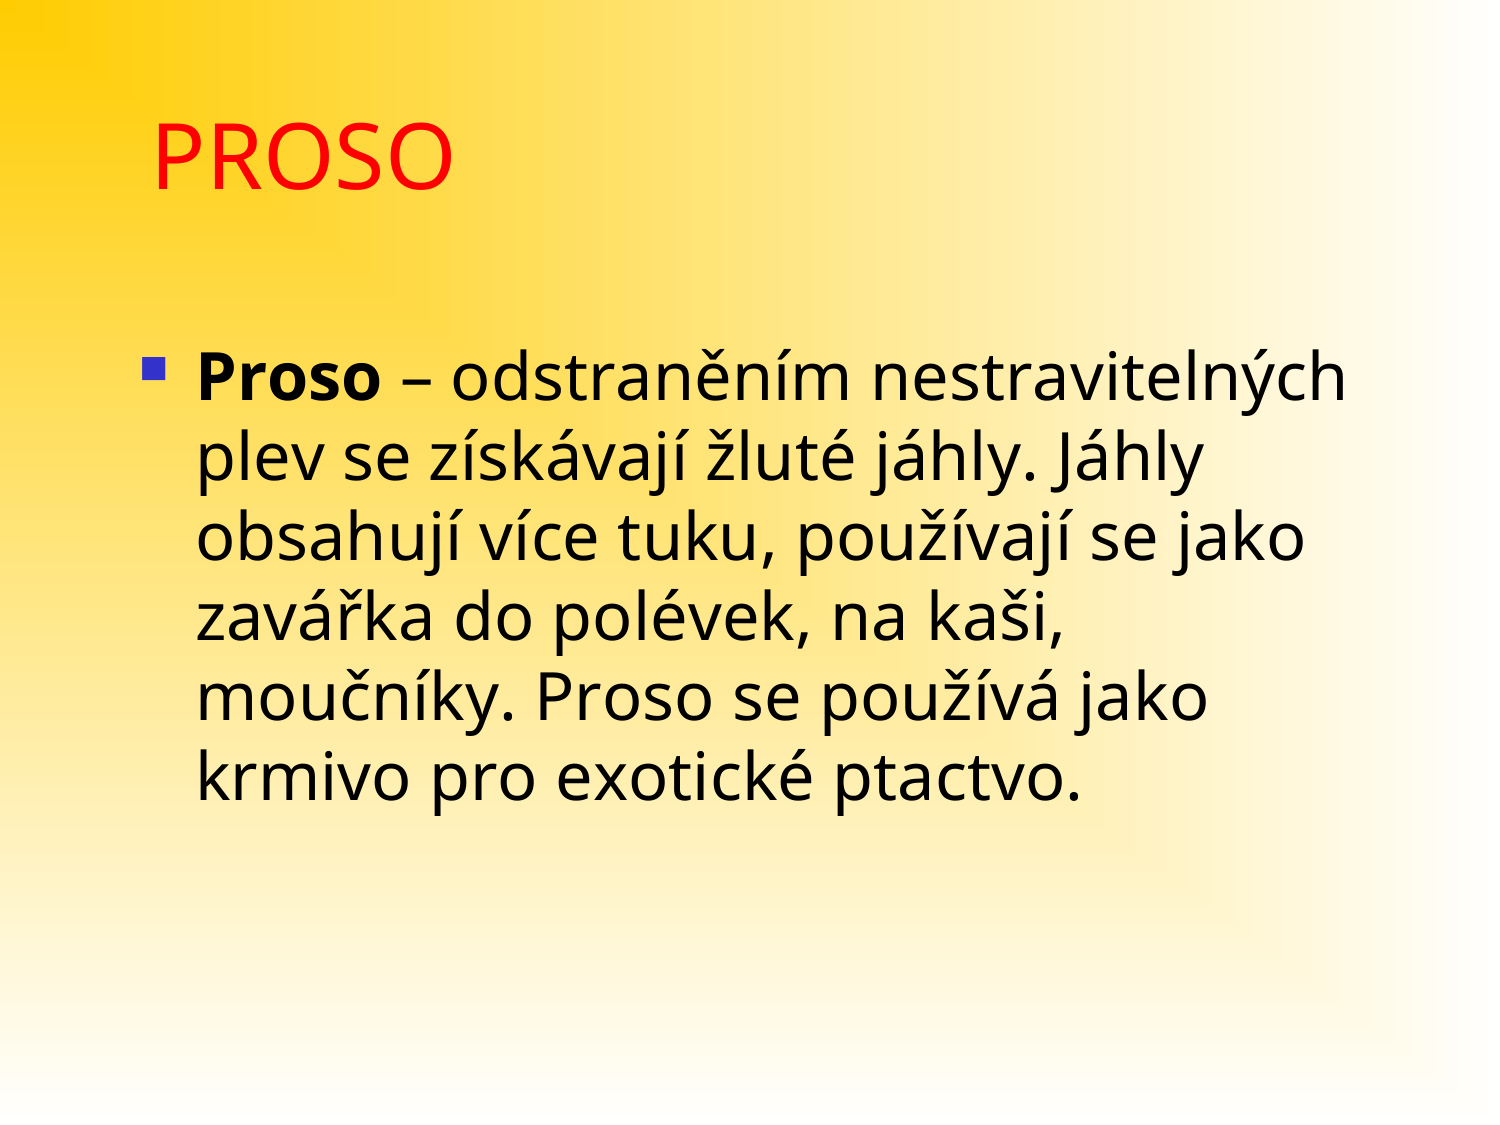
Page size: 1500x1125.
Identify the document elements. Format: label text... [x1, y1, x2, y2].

picture [0, 0, 1500, 1125]
title PROSO [135, 42, 1415, 216]
list Proso – odstraněním nestravitelných plev se získávají žluté jáhly. Jáhly obsahují více tuku, používají se jako zavářka do polévek, na kaši, moučníky. Proso se používá jako krmivo pro exotické ptactvo. [123, 326, 1399, 1002]
